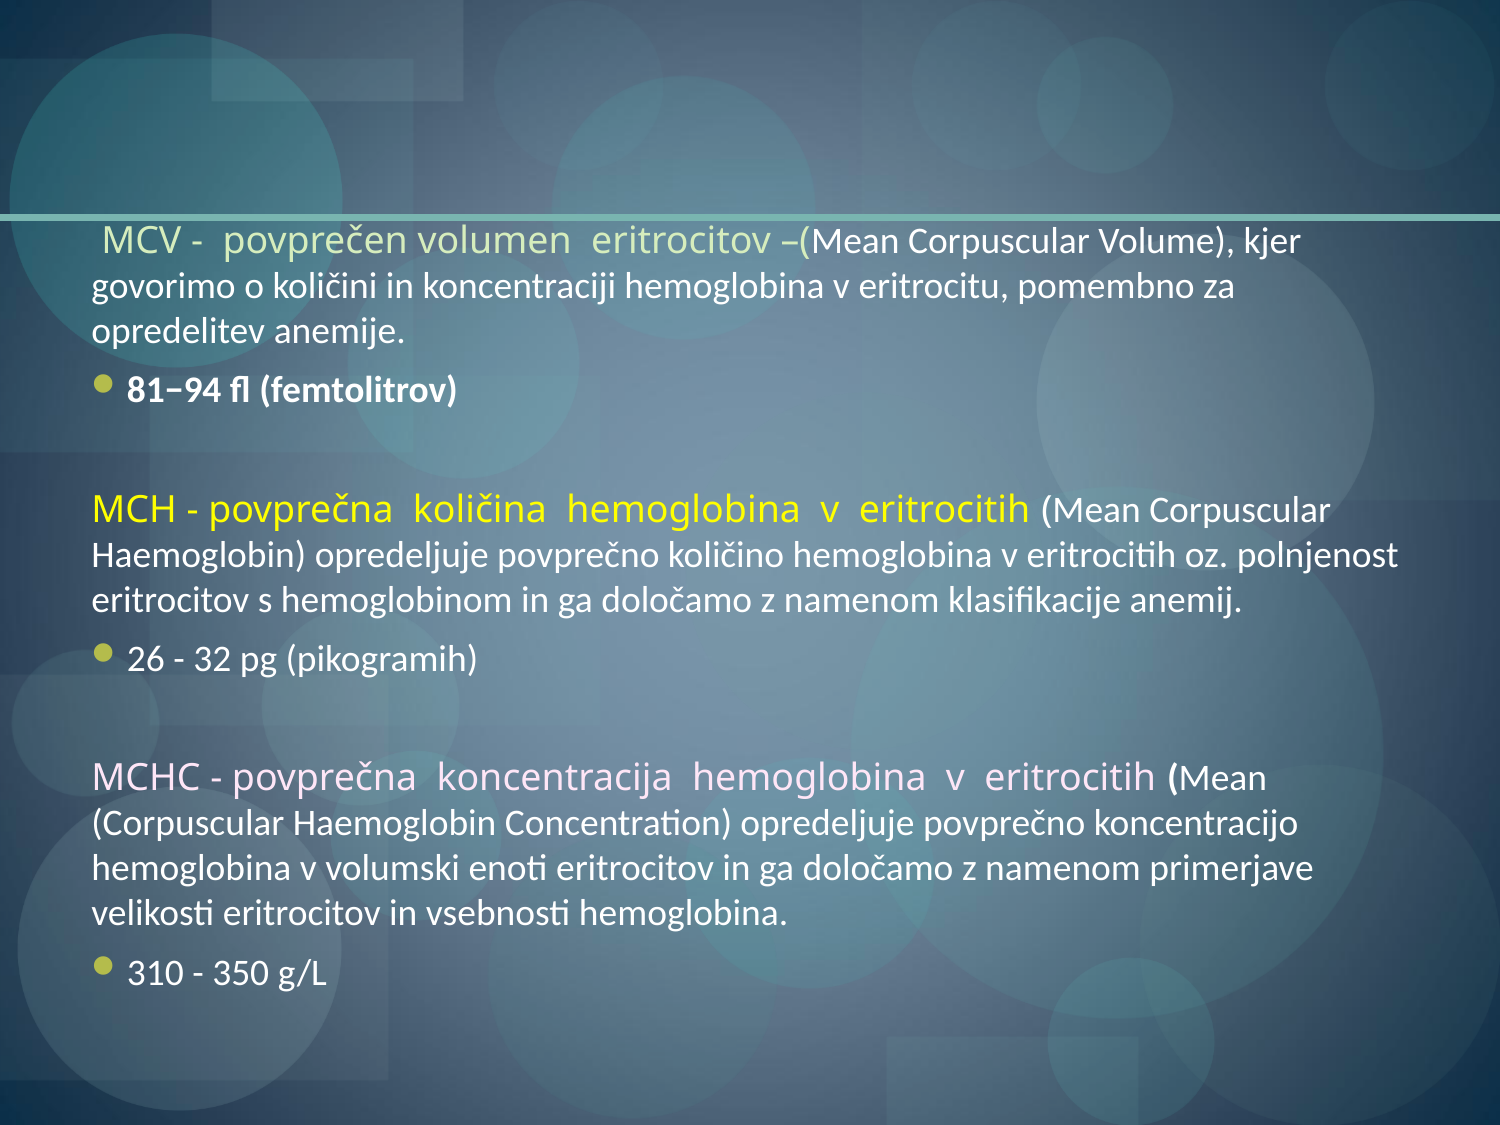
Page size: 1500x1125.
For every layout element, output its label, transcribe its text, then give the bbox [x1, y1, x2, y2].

picture [0, 0, 1500, 1125]
text_box MCV - povprečen volumen eritrocitov –(Mean Corpuscular Volume), kjer govorimo o količini in koncentraciji hemoglobina v eritrocitu, pomembno za opredelitev anemije. 81−94 fl (femtolitrov) MCH - povprečna količina hemoglobina v eritrocitih (Mean Corpuscular Haemoglobin) opredeljuje povprečno količino hemoglobina v eritrocitih oz. polnjenost eritrocitov s hemoglobinom in ga določamo z namenom klasifikacije anemij. 26 - 32 pg (pikogramih) MCHC - povprečna koncentracija hemoglobina v eritrocitih (Mean (Corpuscular Haemoglobin Concentration) opredeljuje povprečno koncentracijo hemoglobina v volumski enoti eritrocitov in ga določamo z namenom primerjave velikosti eritrocitov in vsebnosti hemoglobina. 310 - 350 g/L [76, 208, 1427, 1085]
